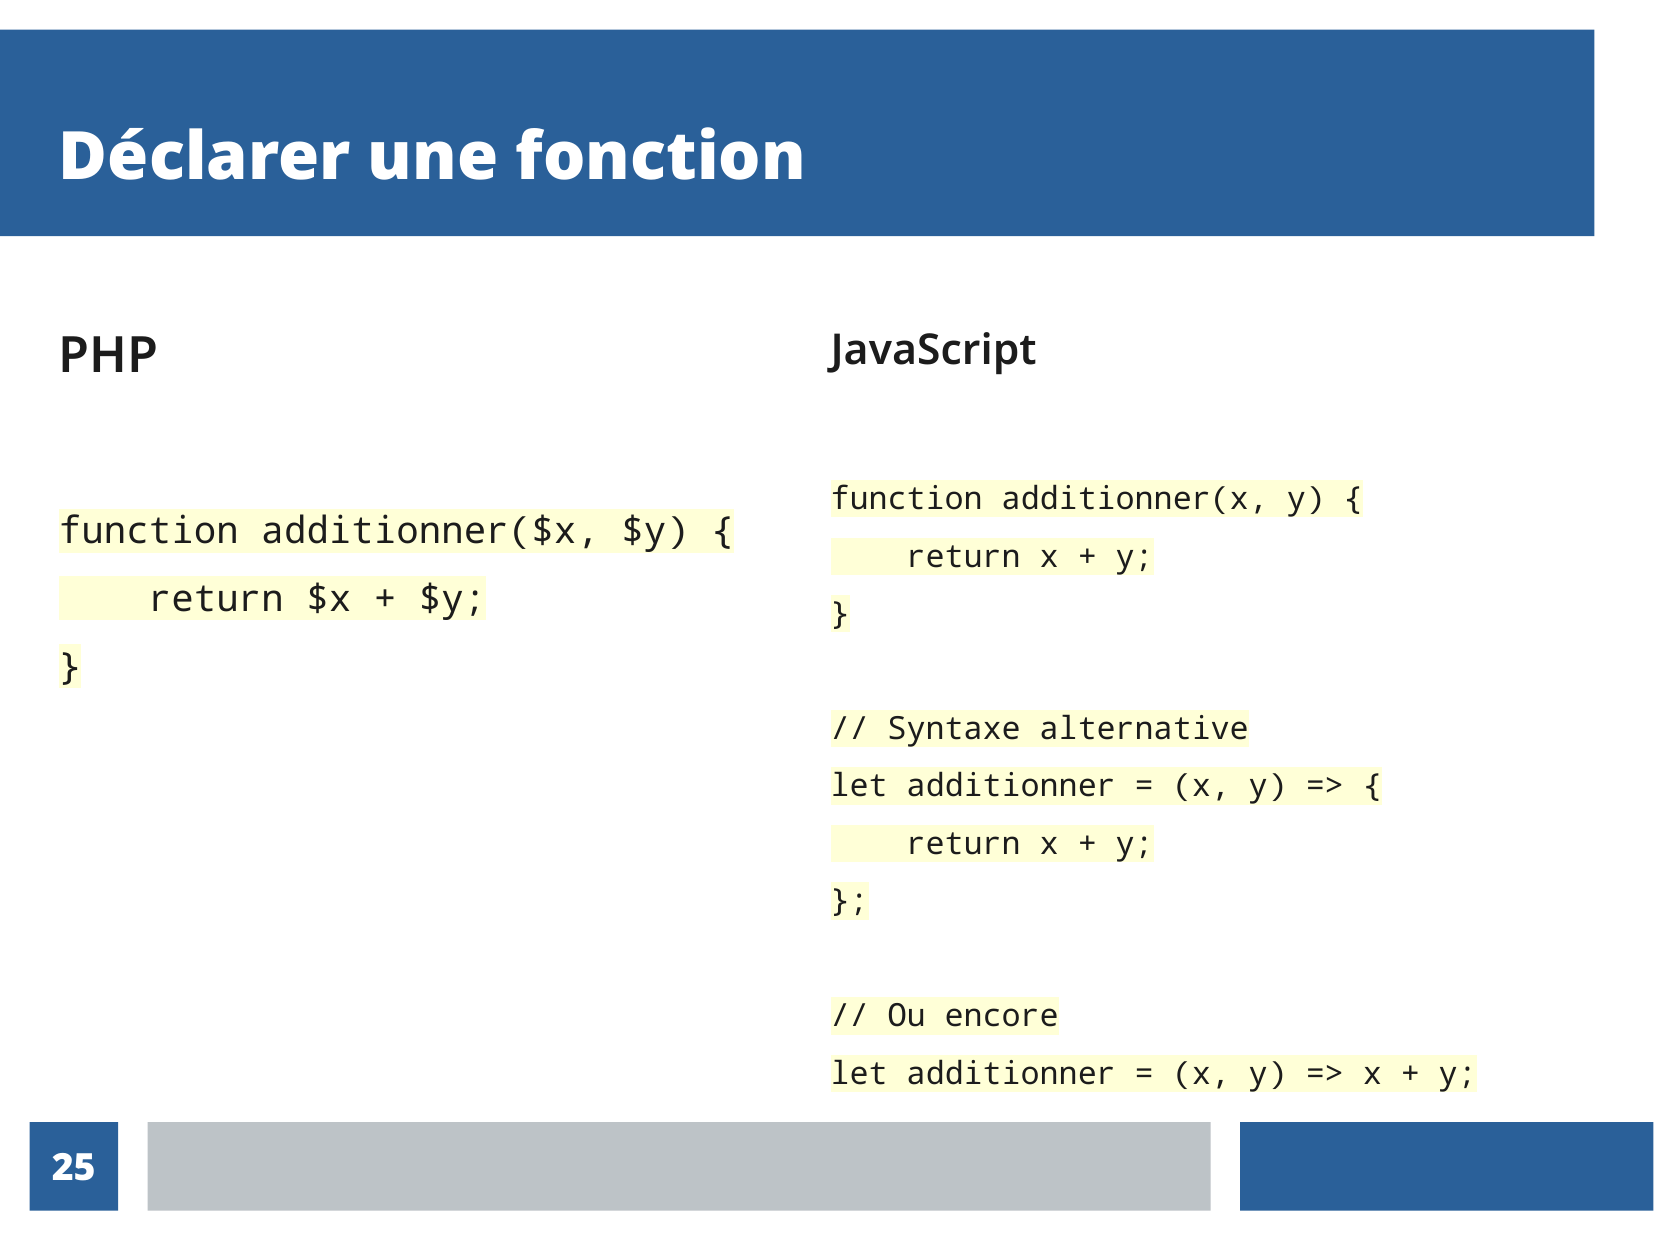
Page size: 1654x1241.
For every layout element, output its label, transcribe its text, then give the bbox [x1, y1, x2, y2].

list PHP function additionner($x, $y) { return $x + $y; } [59, 318, 794, 1093]
list JavaScript function additionner(x, y) { return x + y; } // Syntaxe alternative let additionner = (x, y) => { return x + y; }; // Ou encore let additionner = (x, y) => x + y; [830, 318, 1566, 1093]
title Déclarer une fonction [59, 66, 1595, 200]
